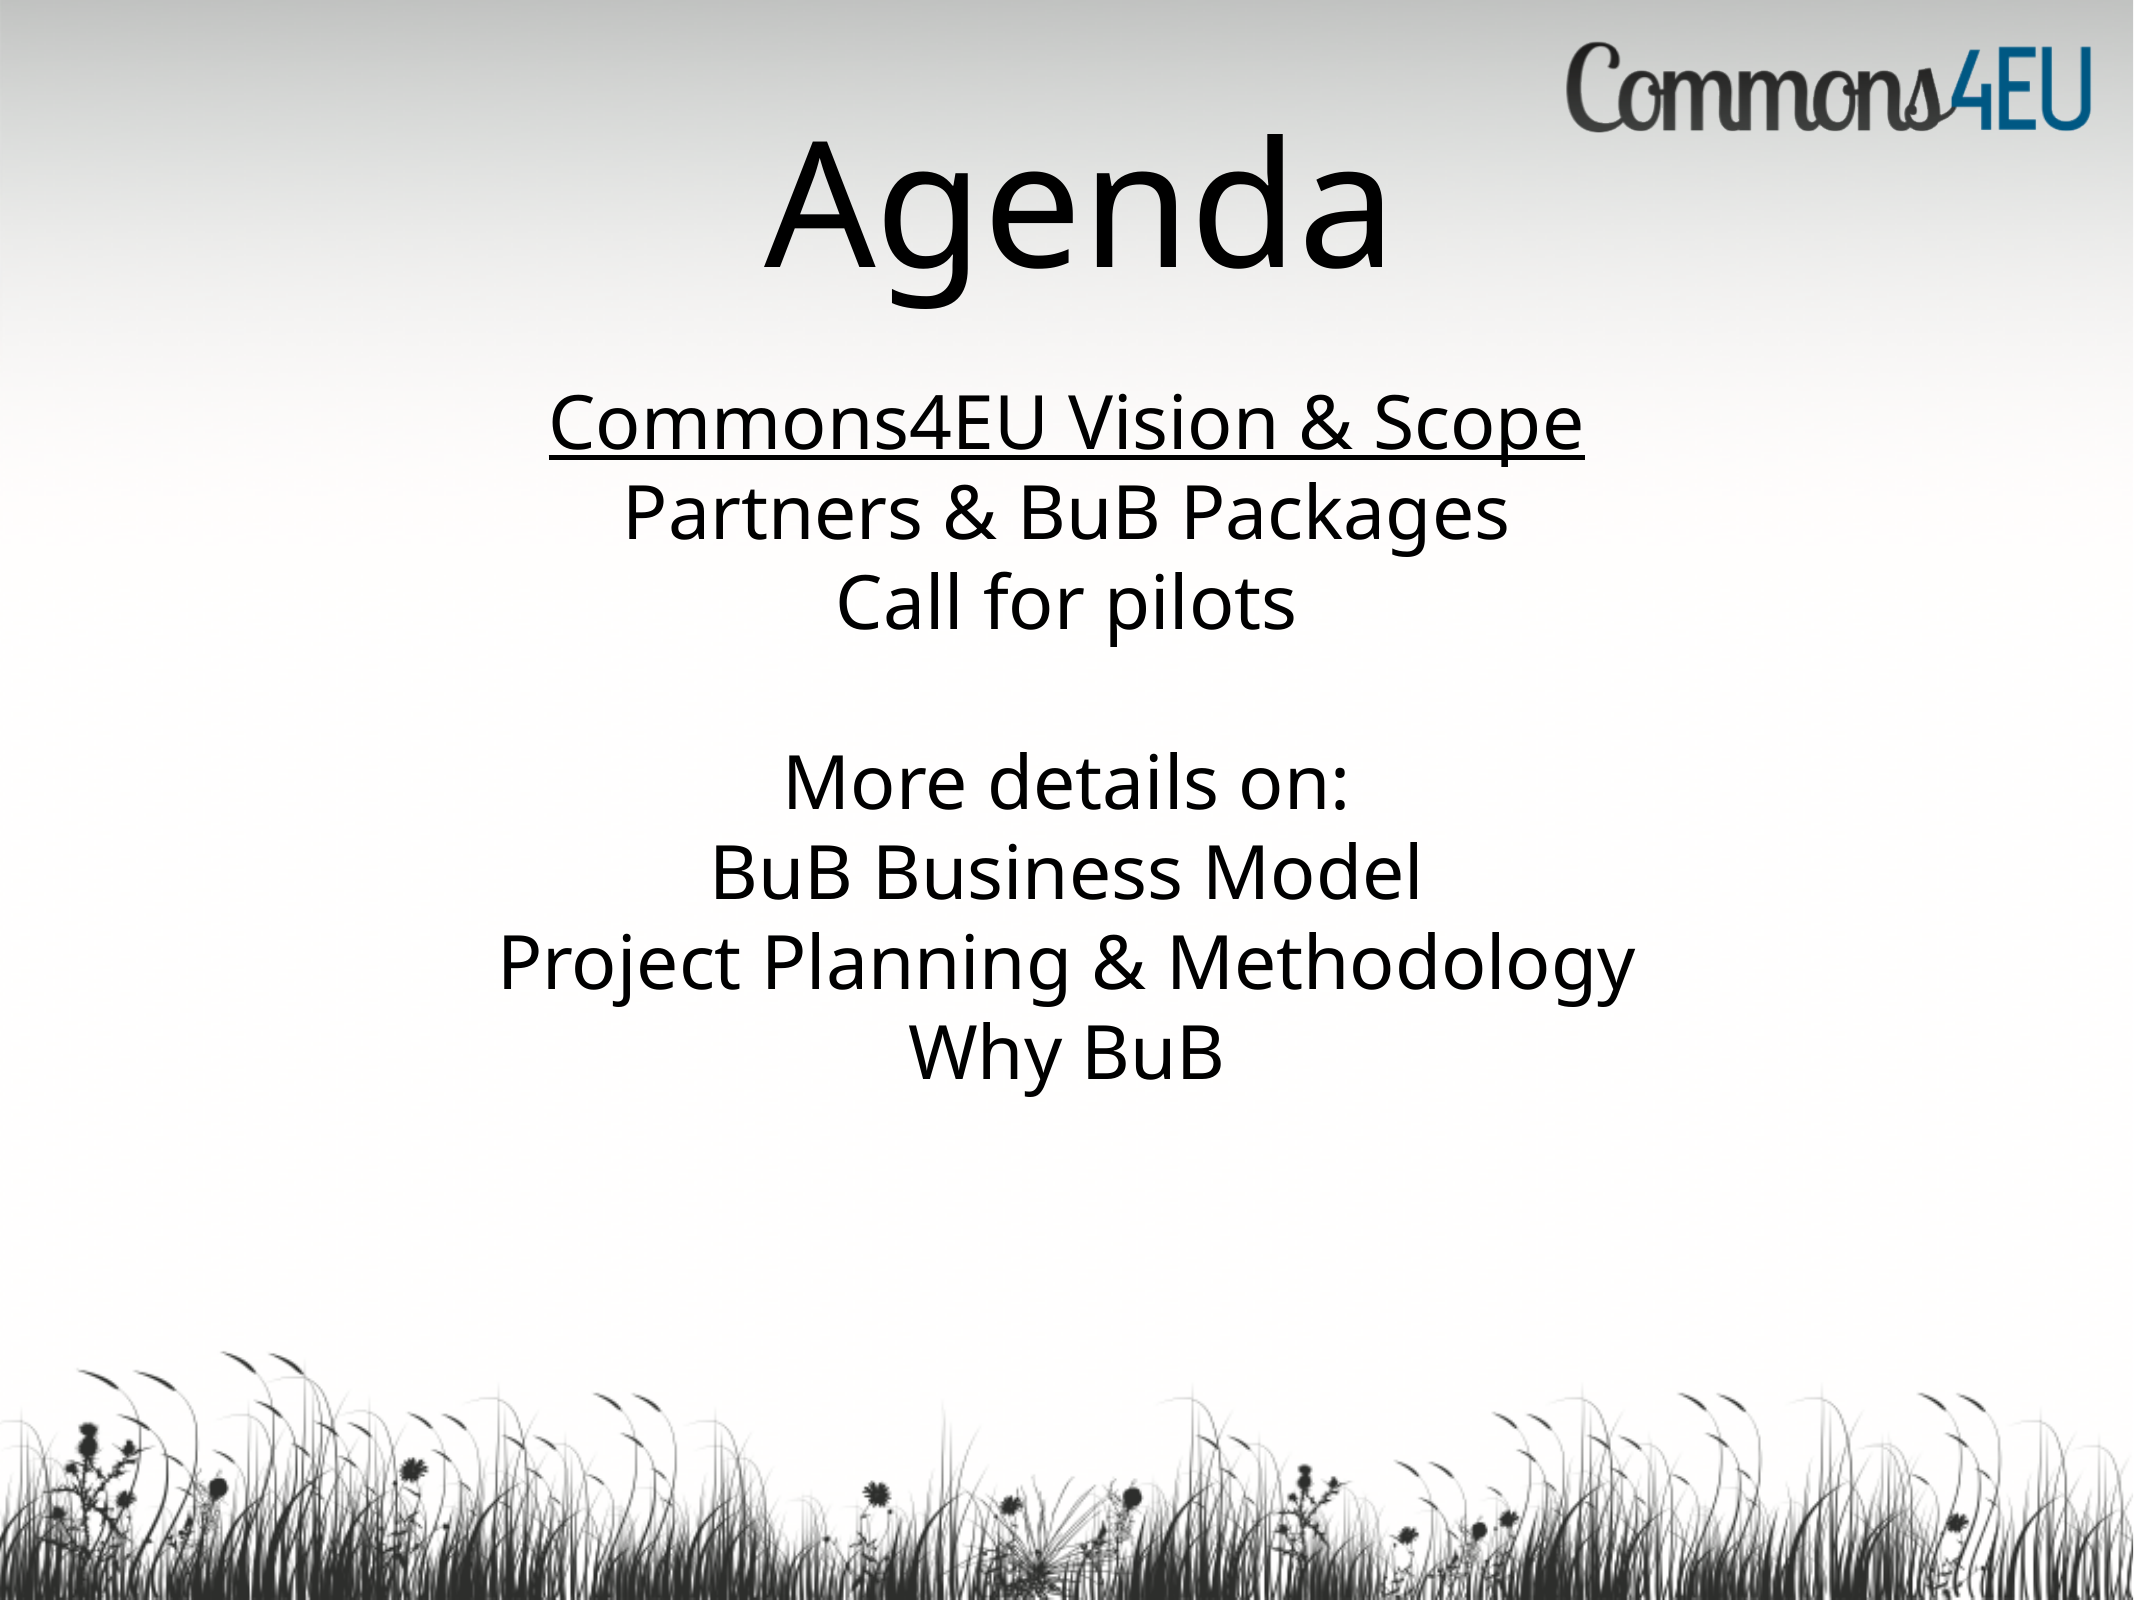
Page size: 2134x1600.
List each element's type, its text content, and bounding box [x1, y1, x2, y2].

list Commons4EU Vision & Scope Partners & BuB Packages Call for pilots More details on: BuB Business Model Project Planning & Methodology Why BuB [106, 374, 2027, 1431]
picture [0, 0, 2134, 1600]
title Agenda [106, 63, 2027, 332]
